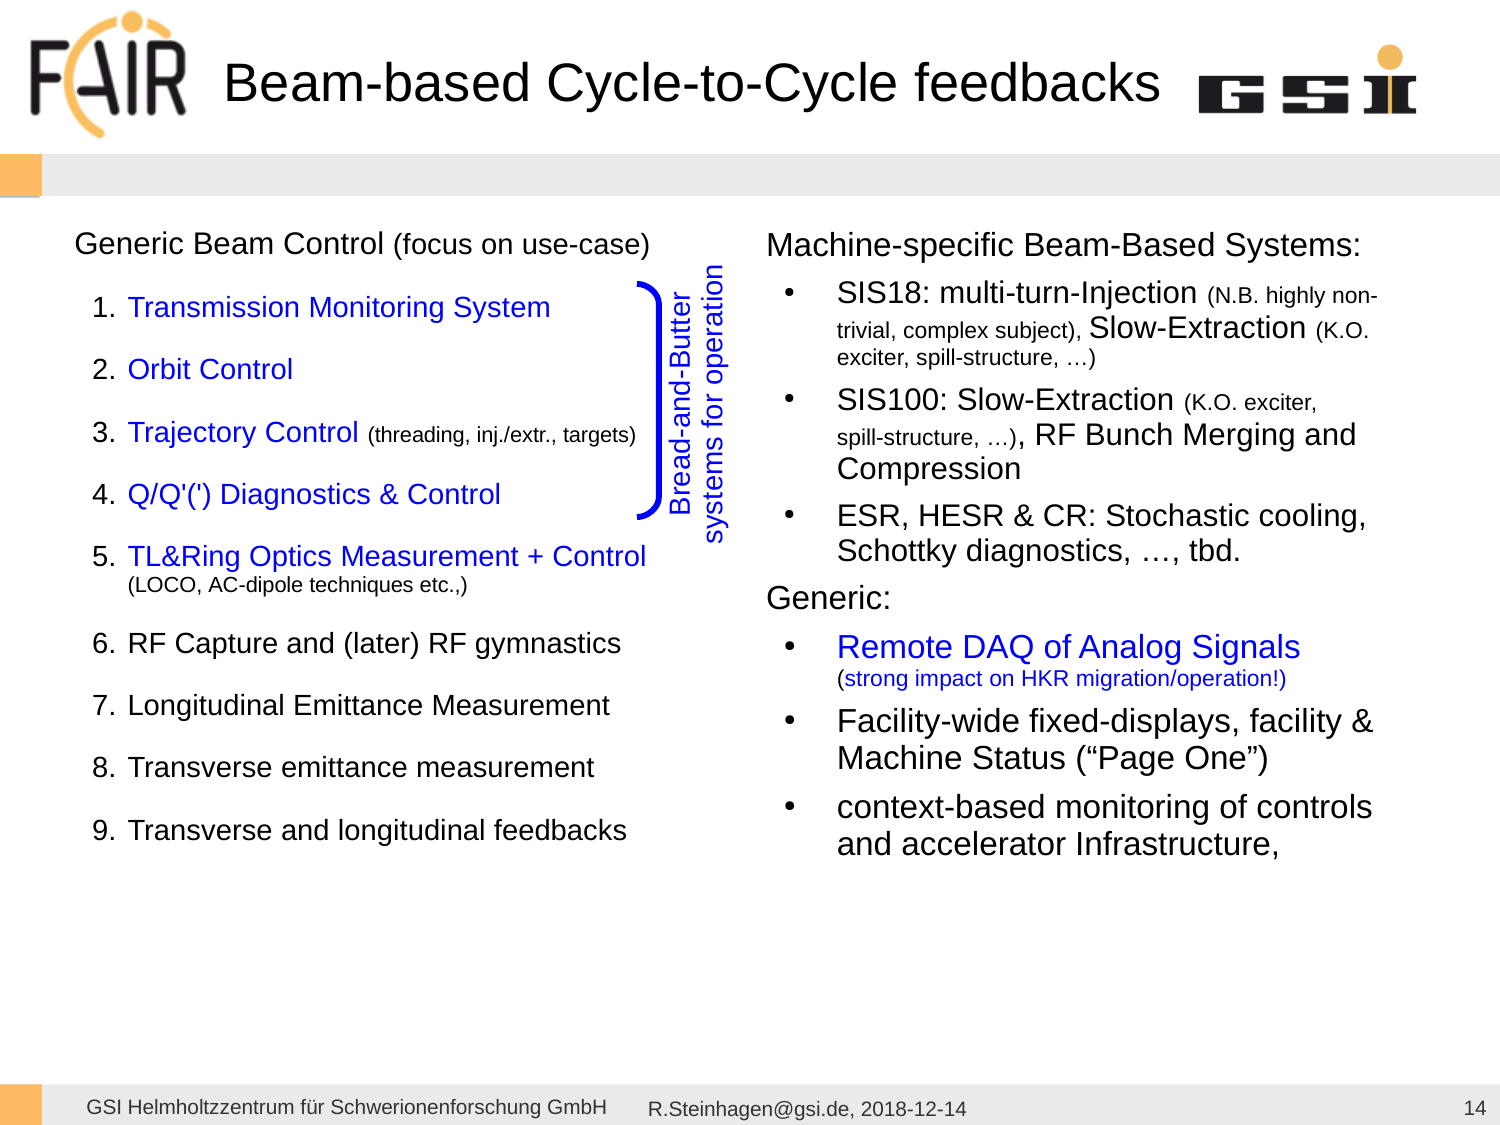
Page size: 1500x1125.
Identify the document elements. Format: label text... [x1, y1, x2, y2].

list Generic Beam Control (focus on use-case) Transmission Monitoring System Orbit Control Trajectory Control (threading, inj./extr., targets) Q/Q'(') Diagnostics & Control TL&Ring Optics Measurement + Control (LOCO, AC-dipole techniques etc.,) RF Capture and (later) RF gymnastics Longitudinal Emittance Measurement Transverse emittance measurement Transverse and longitudinal feedbacks [74, 226, 734, 1050]
picture [30, 9, 187, 141]
picture [1197, 42, 1419, 117]
list Machine-specific Beam-Based Systems: SIS18: multi-turn-Injection (N.B. highly non-trivial, complex subject), Slow-Extraction (K.O. exciter, spill‑structure, …) SIS100: Slow-Extraction (K.O. exciter, spill‑structure, …), RF Bunch Merging and Compression ESR, HESR & CR: Stochastic cooling, Schottky diagnostics, …, tbd. Generic: Remote DAQ of Analog Signals (strong impact on HKR migration/operation!) Facility-wide fixed-displays, facility & Machine Status (“Page One”) context-based monitoring of controls and accelerator Infrastructure, [766, 226, 1425, 1050]
text_box Bread-and-Butter systems for operation [655, 224, 770, 584]
title Beam-based Cycle-to-Cycle feedbacks [223, 23, 1193, 142]
